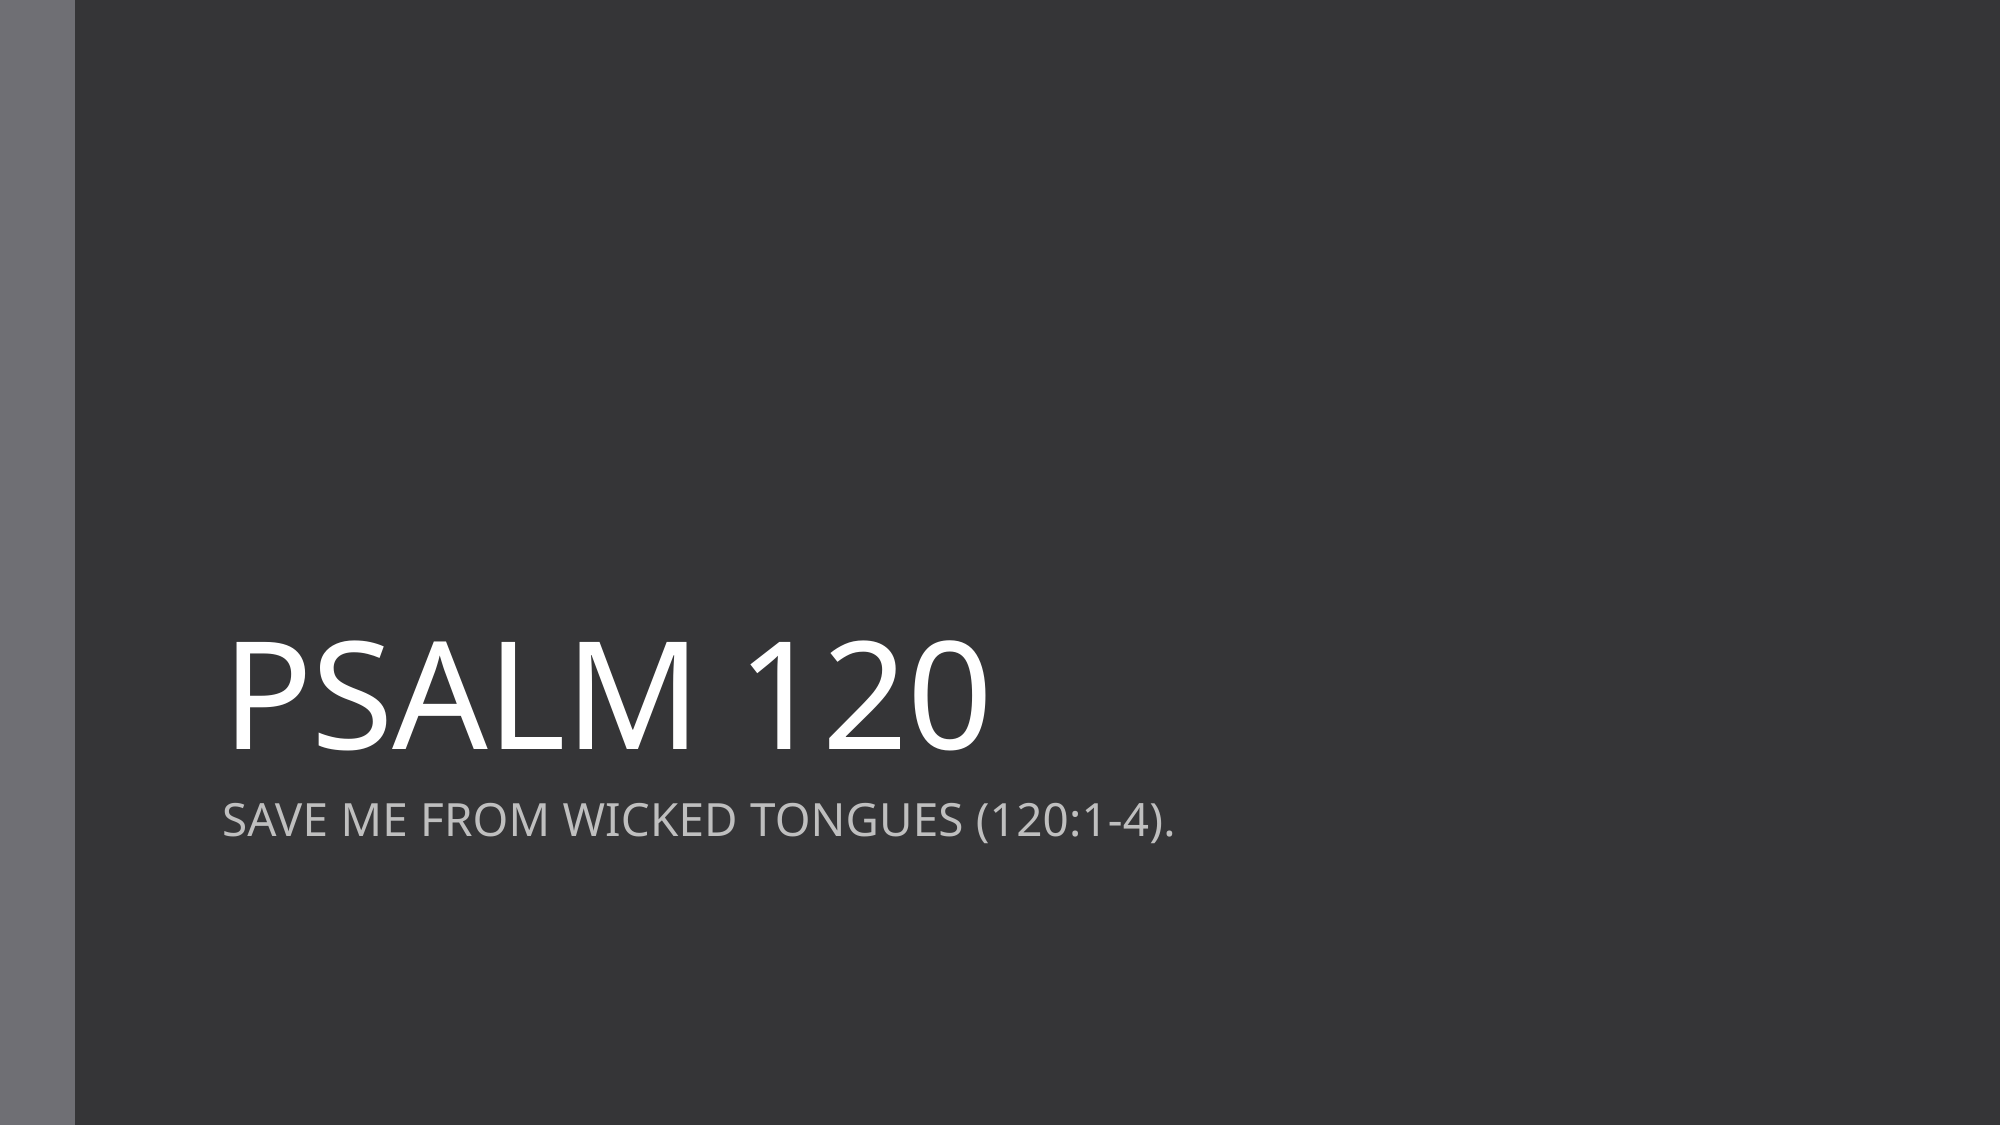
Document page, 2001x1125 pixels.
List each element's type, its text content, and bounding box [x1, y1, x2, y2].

subtitle SAVE ME FROM WICKED TONGUES (120:1-4). [206, 787, 1752, 1066]
title PSALM 120 [206, 124, 1752, 787]
